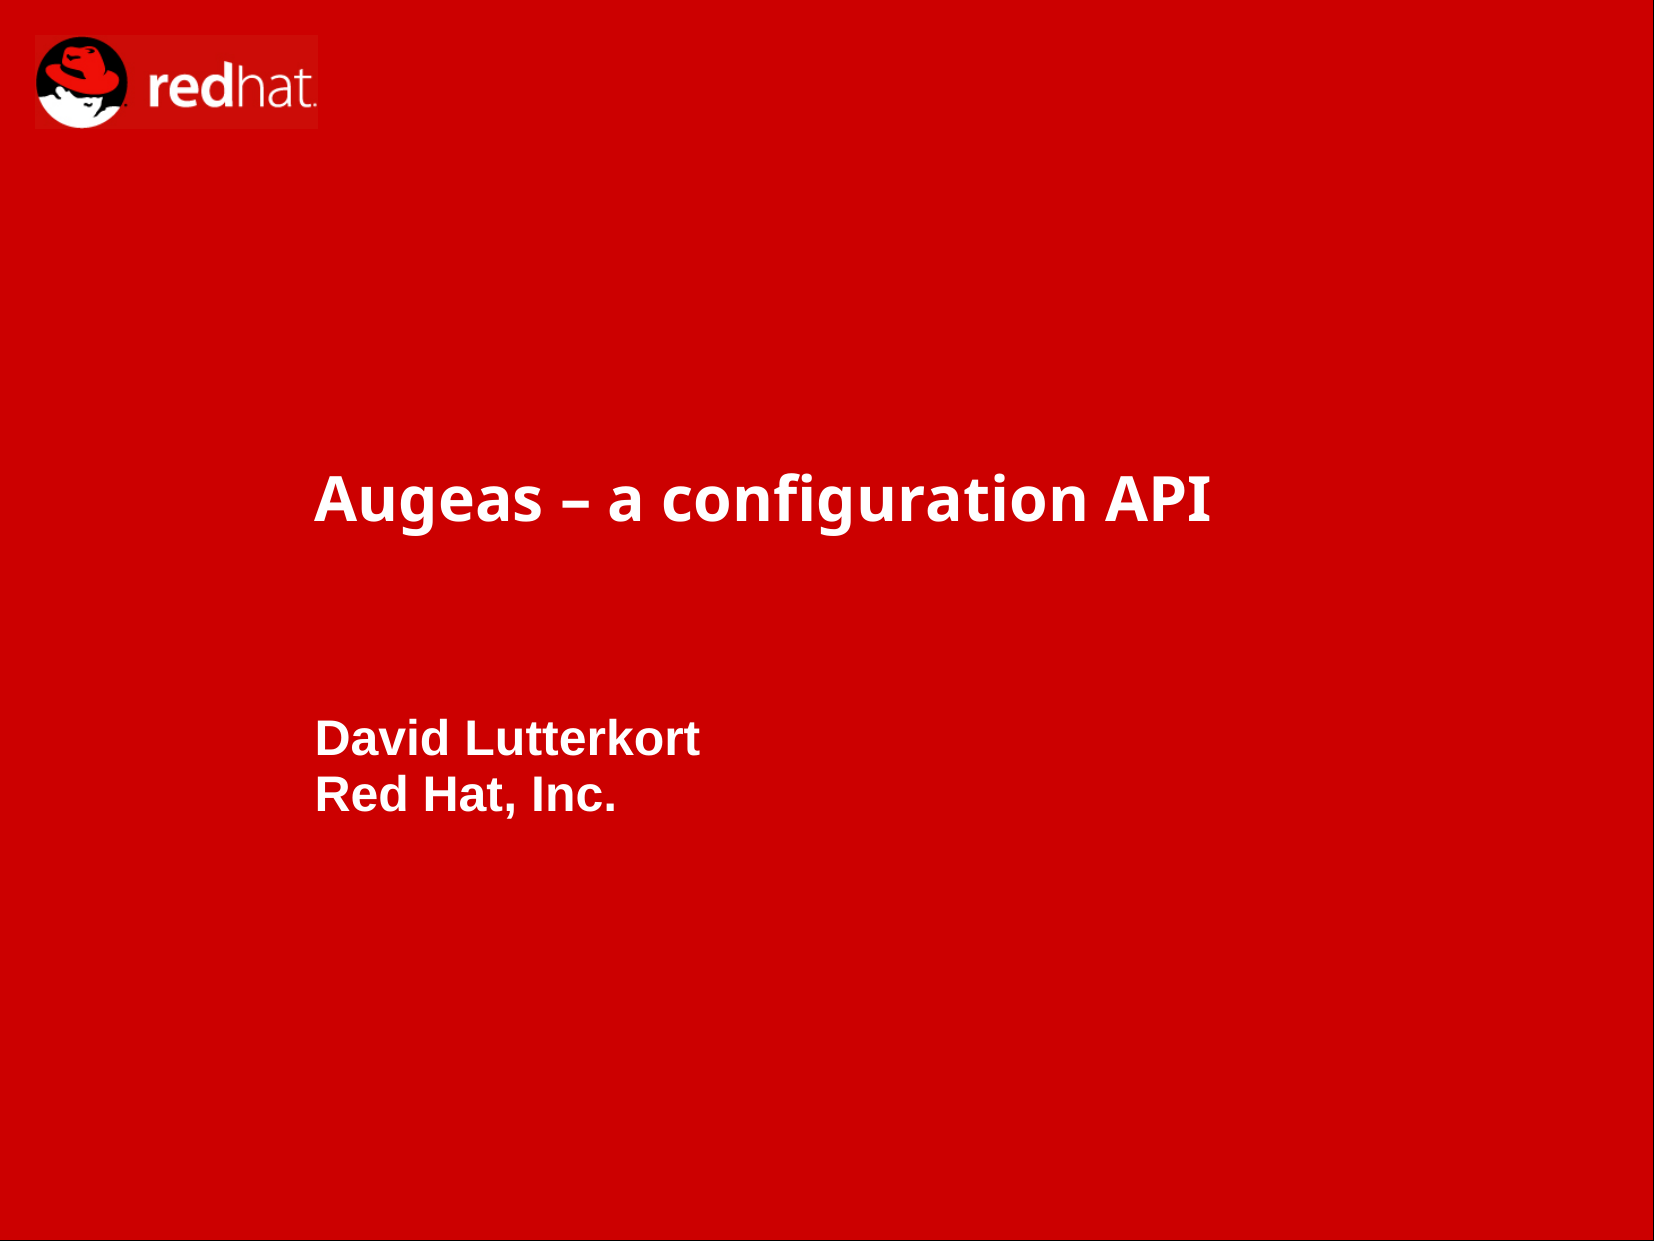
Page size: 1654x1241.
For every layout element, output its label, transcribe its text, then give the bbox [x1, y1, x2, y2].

text_box [433, 786, 448, 790]
text_box [325, 786, 340, 792]
picture [35, 35, 318, 129]
text_box [148, 640, 474, 825]
text_box [387, 789, 398, 807]
text_box Augeas – a configuration API David Lutterkort Red Hat, Inc. [314, 455, 1339, 786]
text_box [467, 799, 474, 807]
text_box [359, 788, 369, 795]
